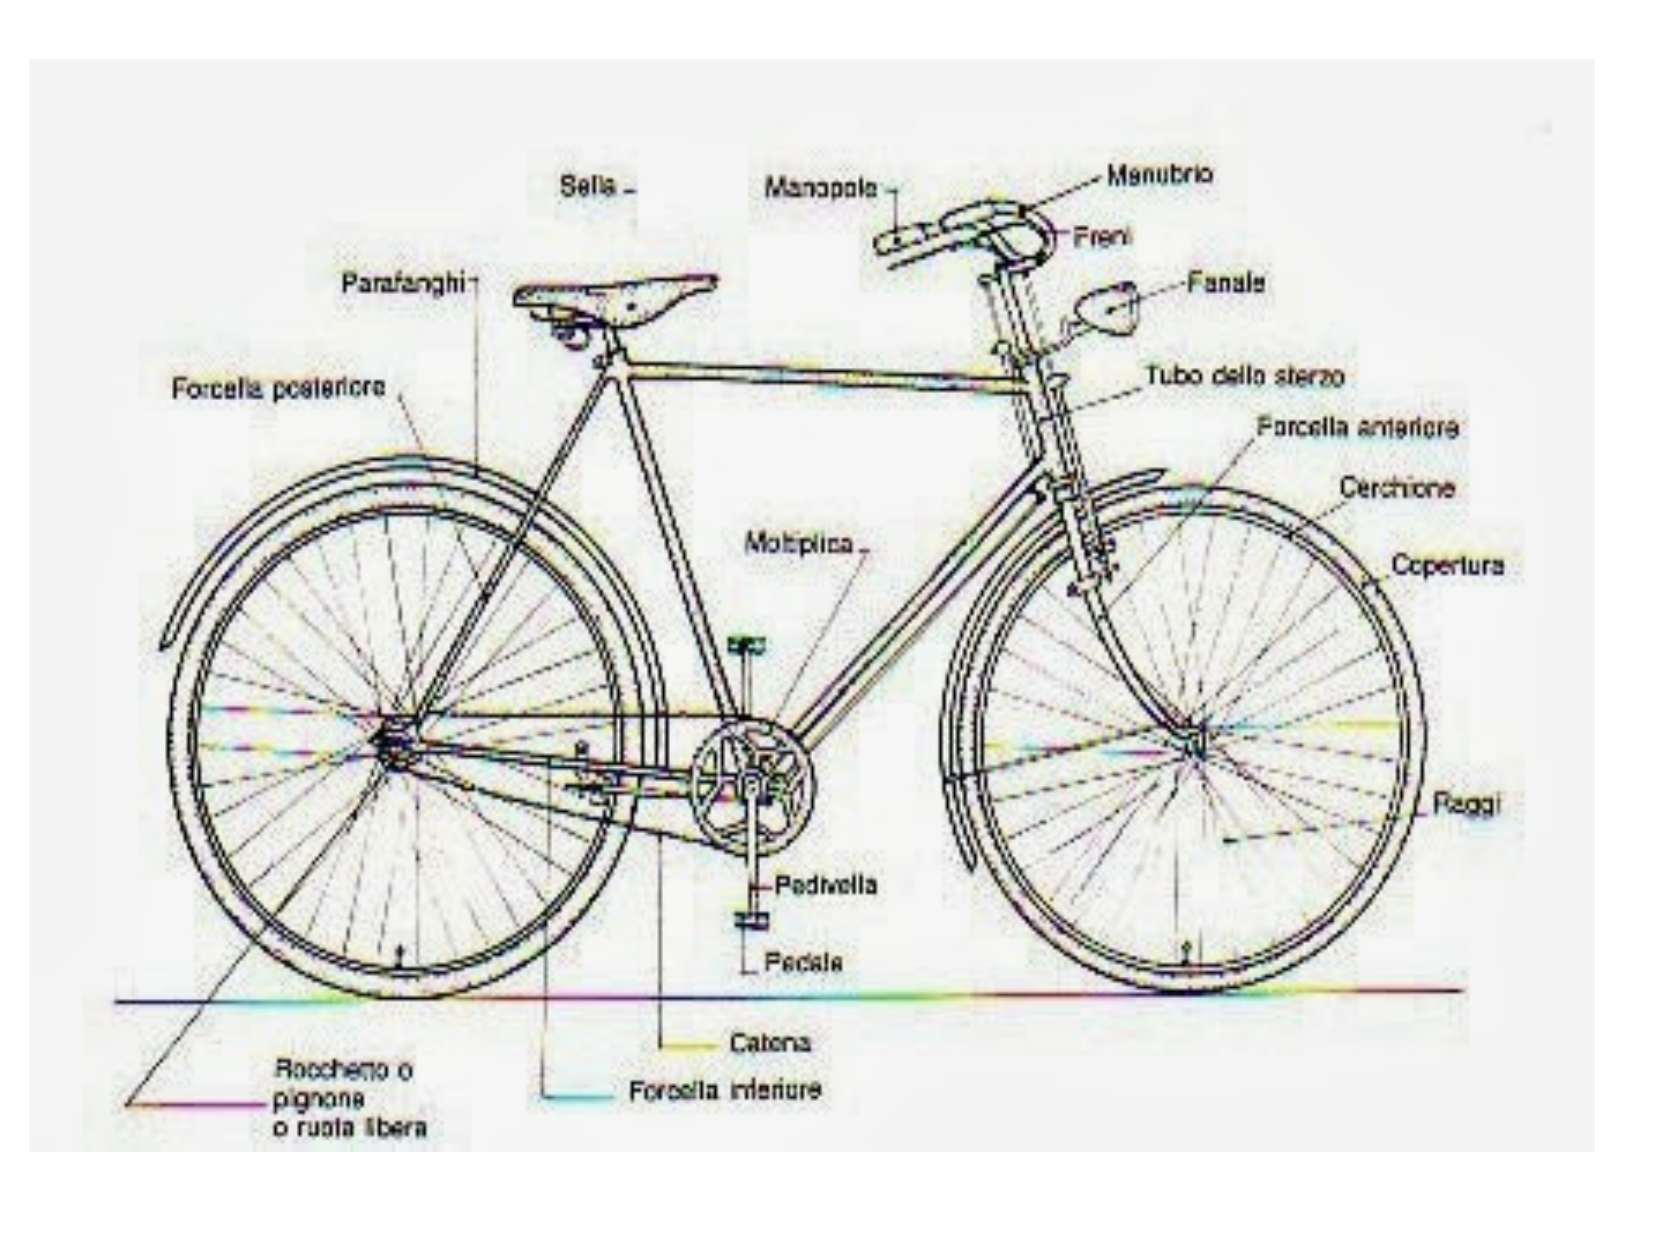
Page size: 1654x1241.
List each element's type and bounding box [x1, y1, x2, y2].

picture [29, 59, 1595, 1152]
